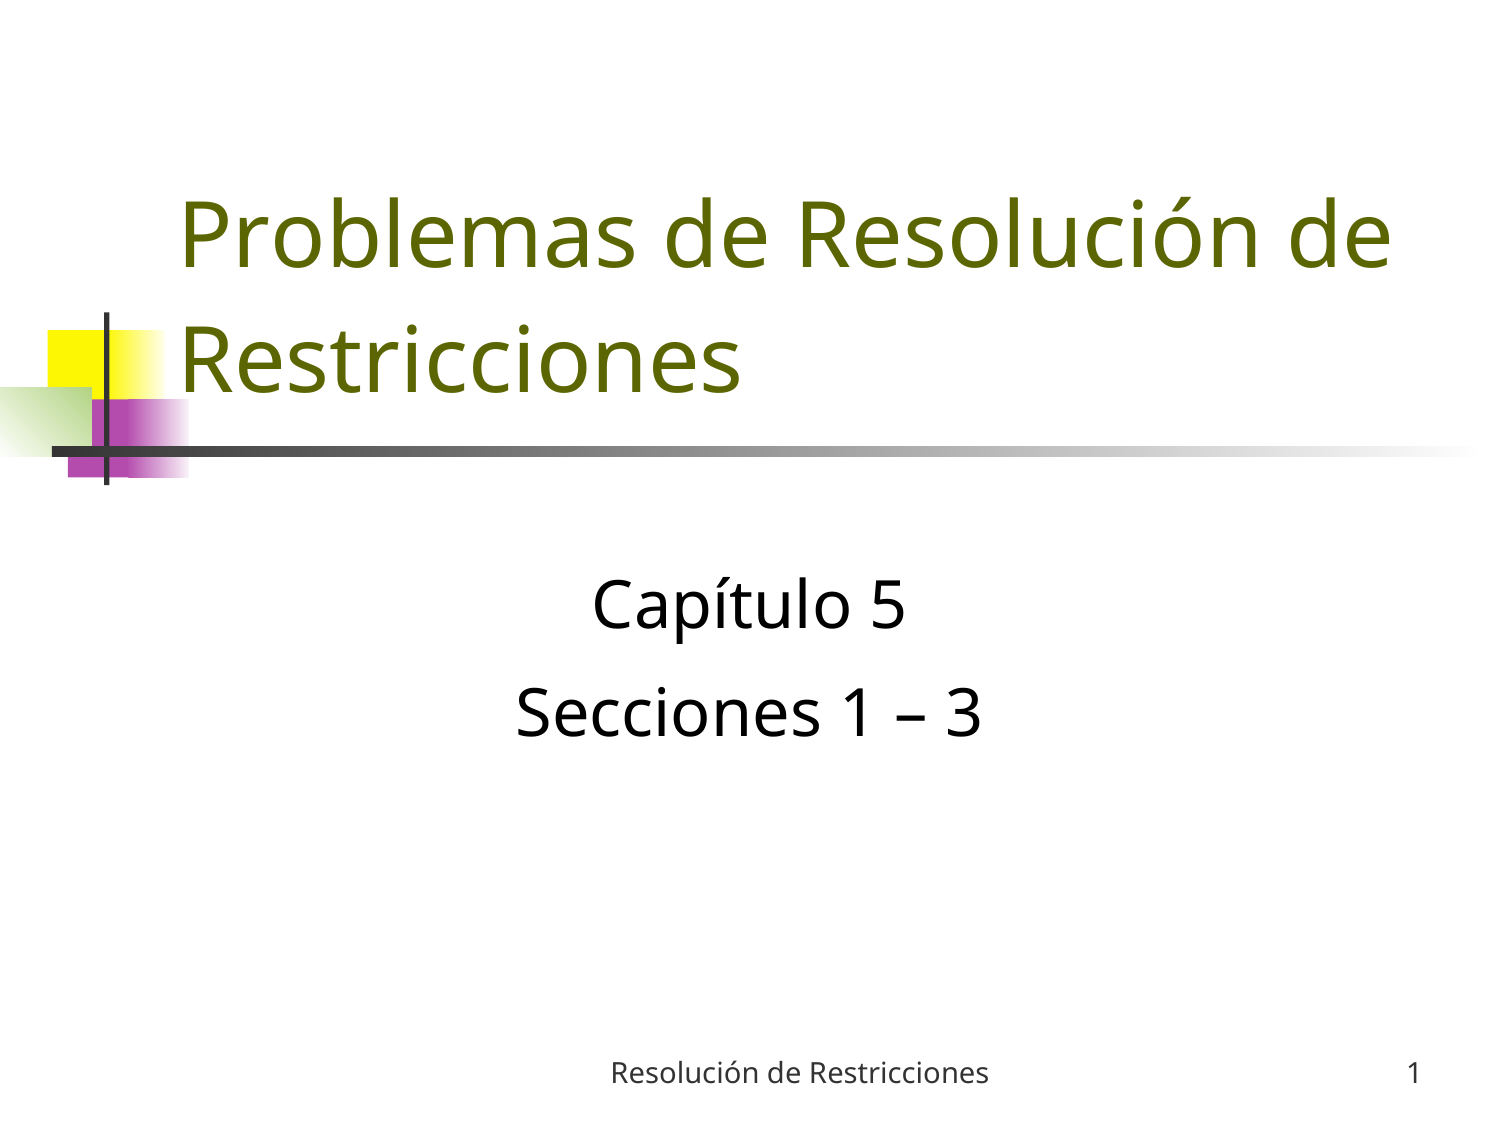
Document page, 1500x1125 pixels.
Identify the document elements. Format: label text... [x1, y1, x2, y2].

title Problemas de Resolución de Restricciones [162, 187, 1438, 428]
subtitle Capítulo 5 Secciones 1 – 3 [225, 549, 1276, 838]
